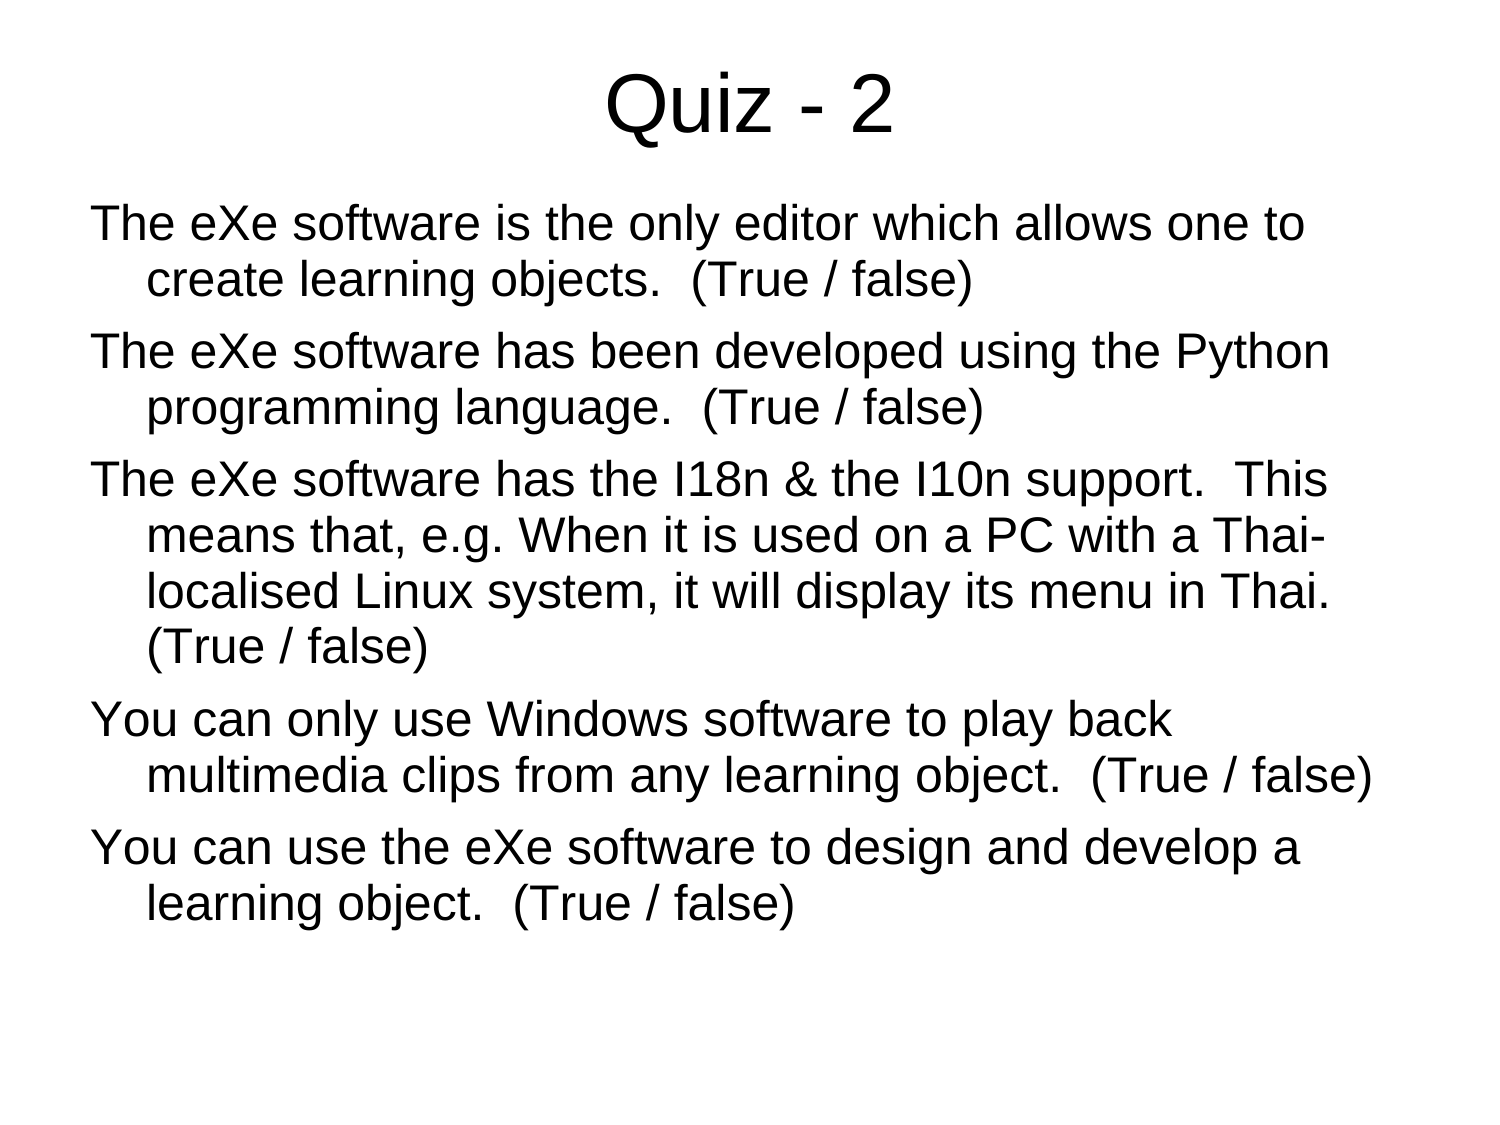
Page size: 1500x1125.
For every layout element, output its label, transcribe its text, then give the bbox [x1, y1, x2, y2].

title Quiz - 2 [75, 45, 1426, 163]
list The eXe software is the only editor which allows one to create learning objects. (True / false) The eXe software has been developed using the Python programming language. (True / false) The eXe software has the I18n & the I10n support. This means that, e.g. When it is used on a PC with a Thai-localised Linux system, it will display its menu in Thai. (True / false) You can only use Windows software to play back multimedia clips from any learning object. (True / false) You can use the eXe software to design and develop a learning object. (True / false) [75, 187, 1426, 1013]
